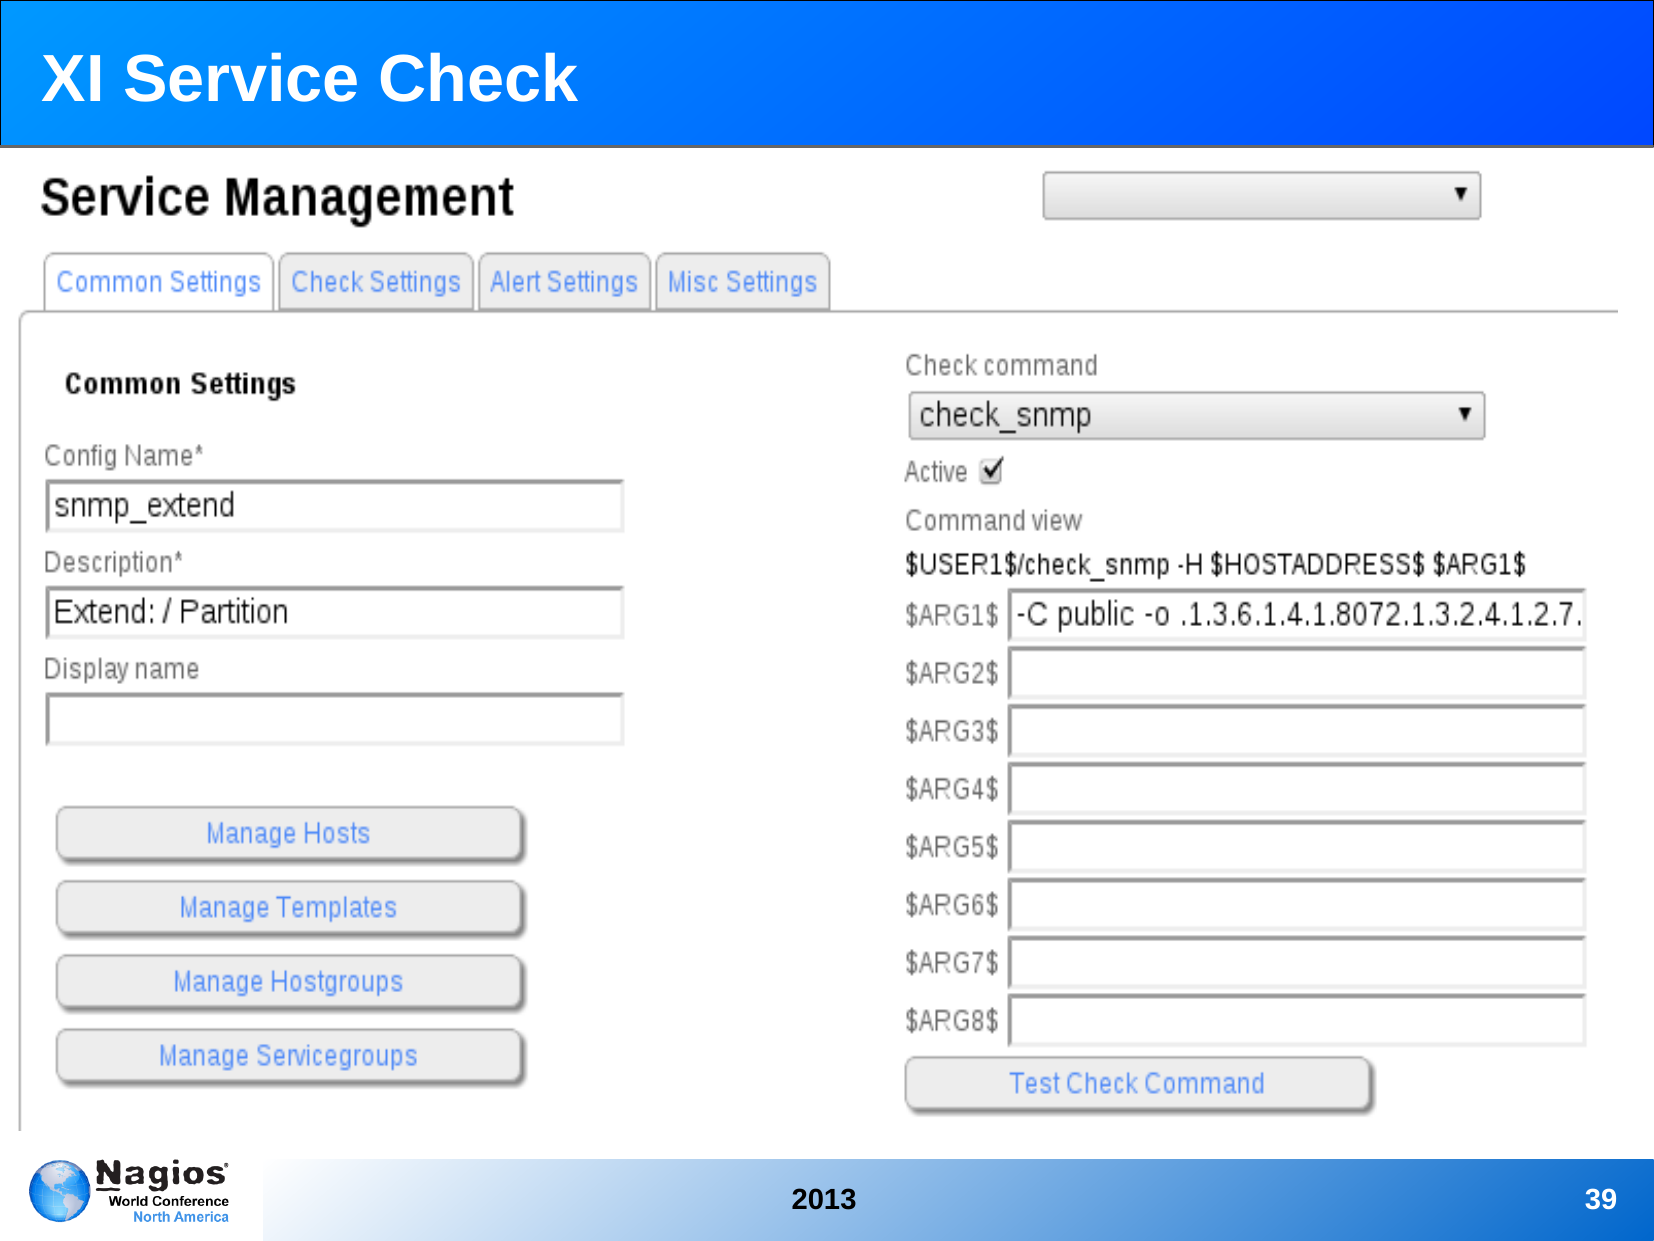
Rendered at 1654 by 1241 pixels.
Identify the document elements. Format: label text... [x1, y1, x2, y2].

picture [9, 165, 1618, 1131]
title XI Service Check [41, 29, 1638, 127]
picture [29, 1159, 229, 1235]
